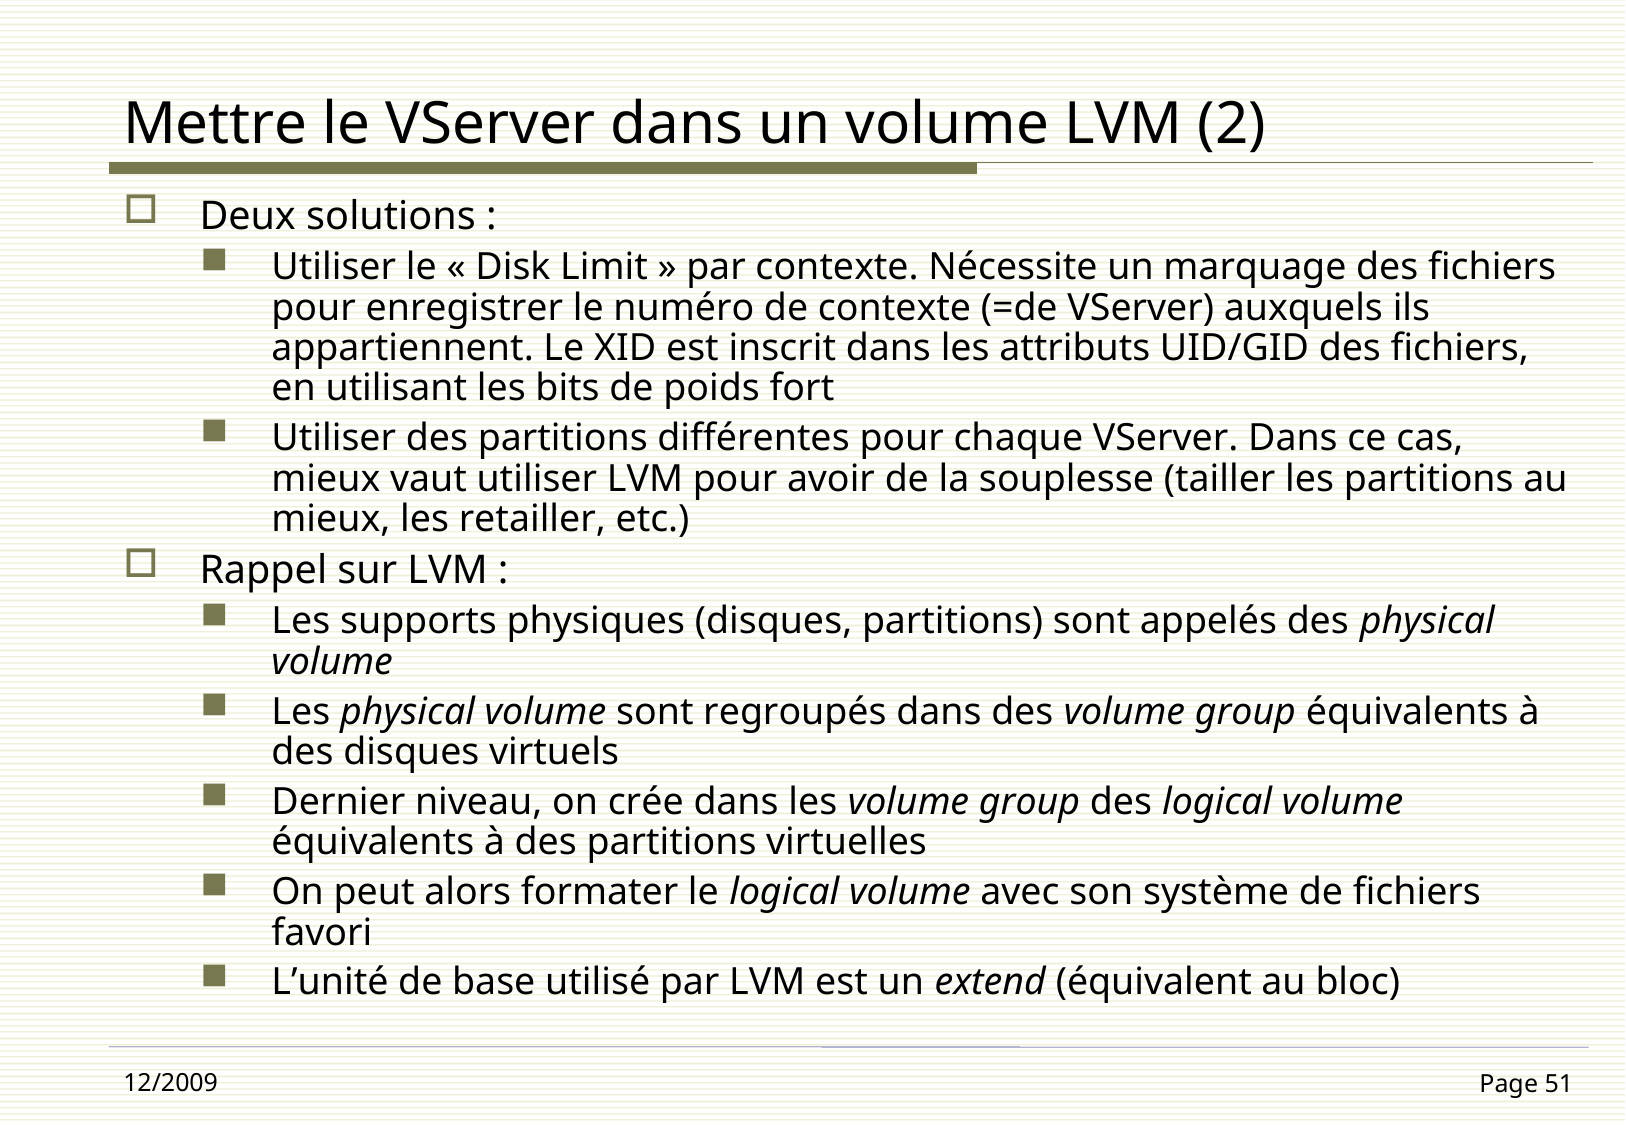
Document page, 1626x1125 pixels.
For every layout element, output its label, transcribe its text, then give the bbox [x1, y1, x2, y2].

title Mettre le VServer dans un volume LVM (2)‏ [108, 12, 1596, 163]
picture [0, 0, 1626, 1125]
list Deux solutions : Utiliser le « Disk Limit » par contexte. Nécessite un marquage des fichiers pour enregistrer le numéro de contexte (=de VServer) auxquels ils appartiennent. Le XID est inscrit dans les attributs UID/GID des fichiers, en utilisant les bits de poids fort Utiliser des partitions différentes pour chaque VServer. Dans ce cas, mieux vaut utiliser LVM pour avoir de la souplesse (tailler les partitions au mieux, les retailler, etc.)‏ Rappel sur LVM : Les supports physiques (disques, partitions) sont appelés des physical volume Les physical volume sont regroupés dans des volume group équivalents à des disques virtuels Dernier niveau, on crée dans les volume group des logical volume équivalents à des partitions virtuelles On peut alors formater le logical volume avec son système de fichiers favori L’unité de base utilisé par LVM est un extend (équivalent au bloc)‏ [108, 187, 1595, 1035]
